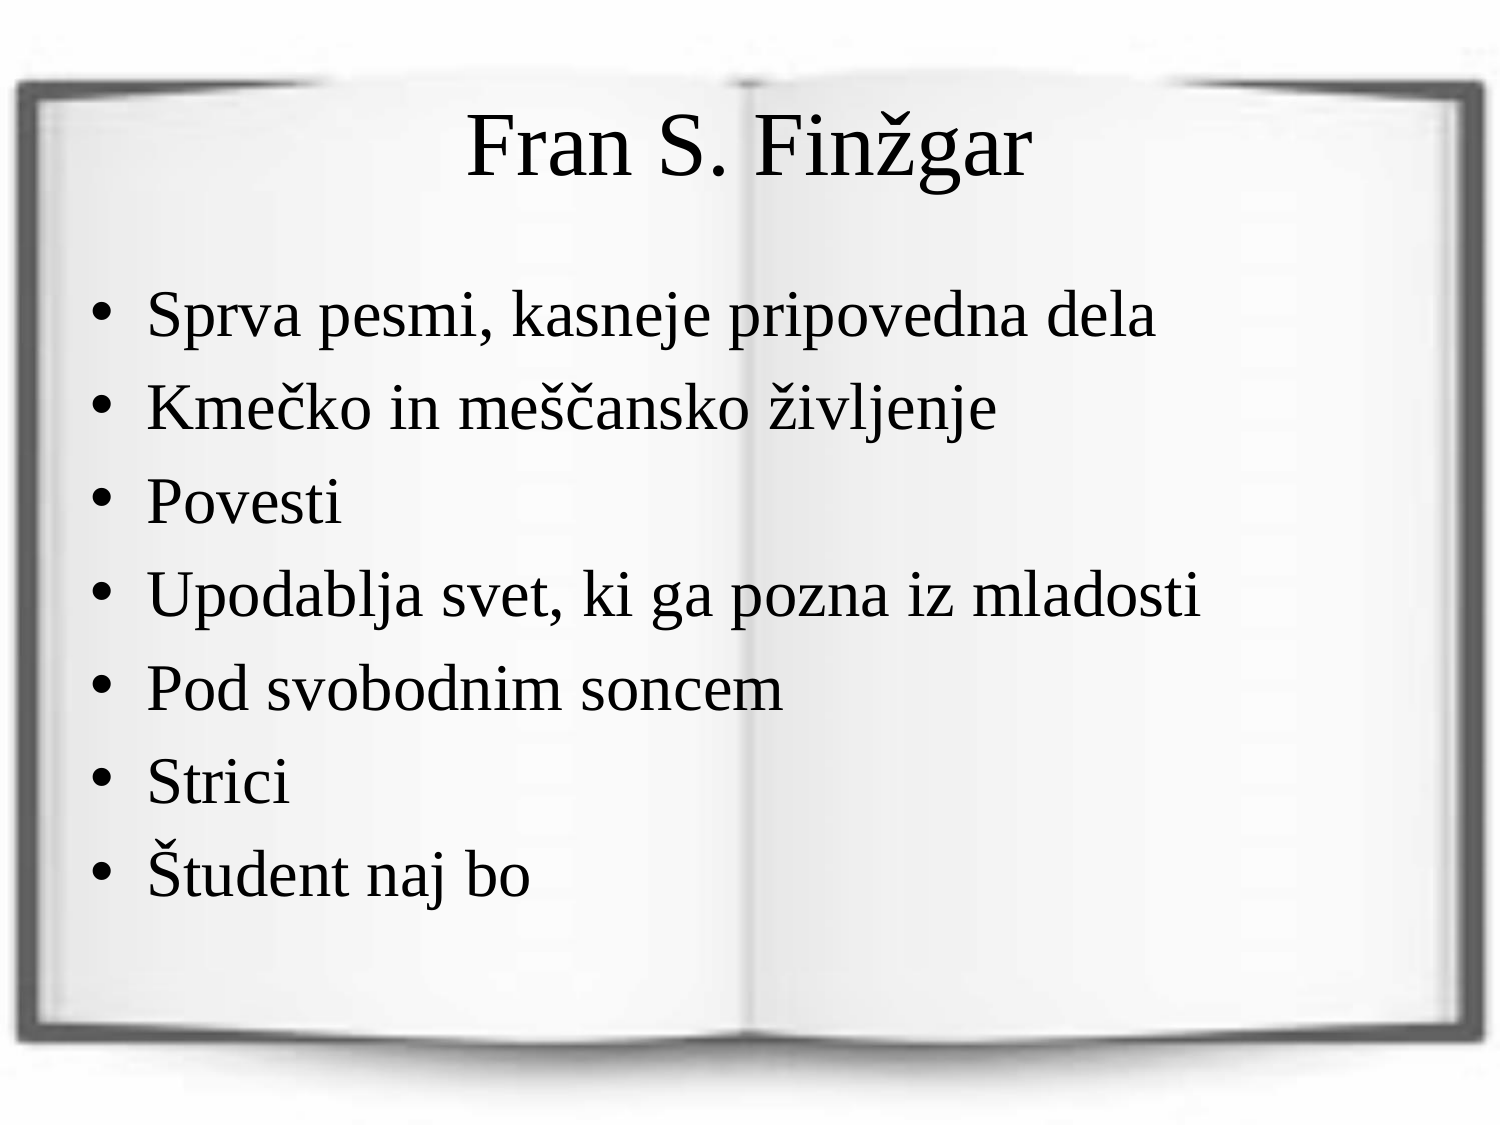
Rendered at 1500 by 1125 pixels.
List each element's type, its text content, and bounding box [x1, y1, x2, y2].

list Sprva pesmi, kasneje pripovedna dela Kmečko in meščansko življenje Povesti Upodablja svet, ki ga pozna iz mladosti Pod svobodnim soncem Strici Študent naj bo [75, 262, 1425, 1005]
title Fran S. Finžgar [75, 45, 1425, 233]
picture [0, 0, 1500, 1125]
